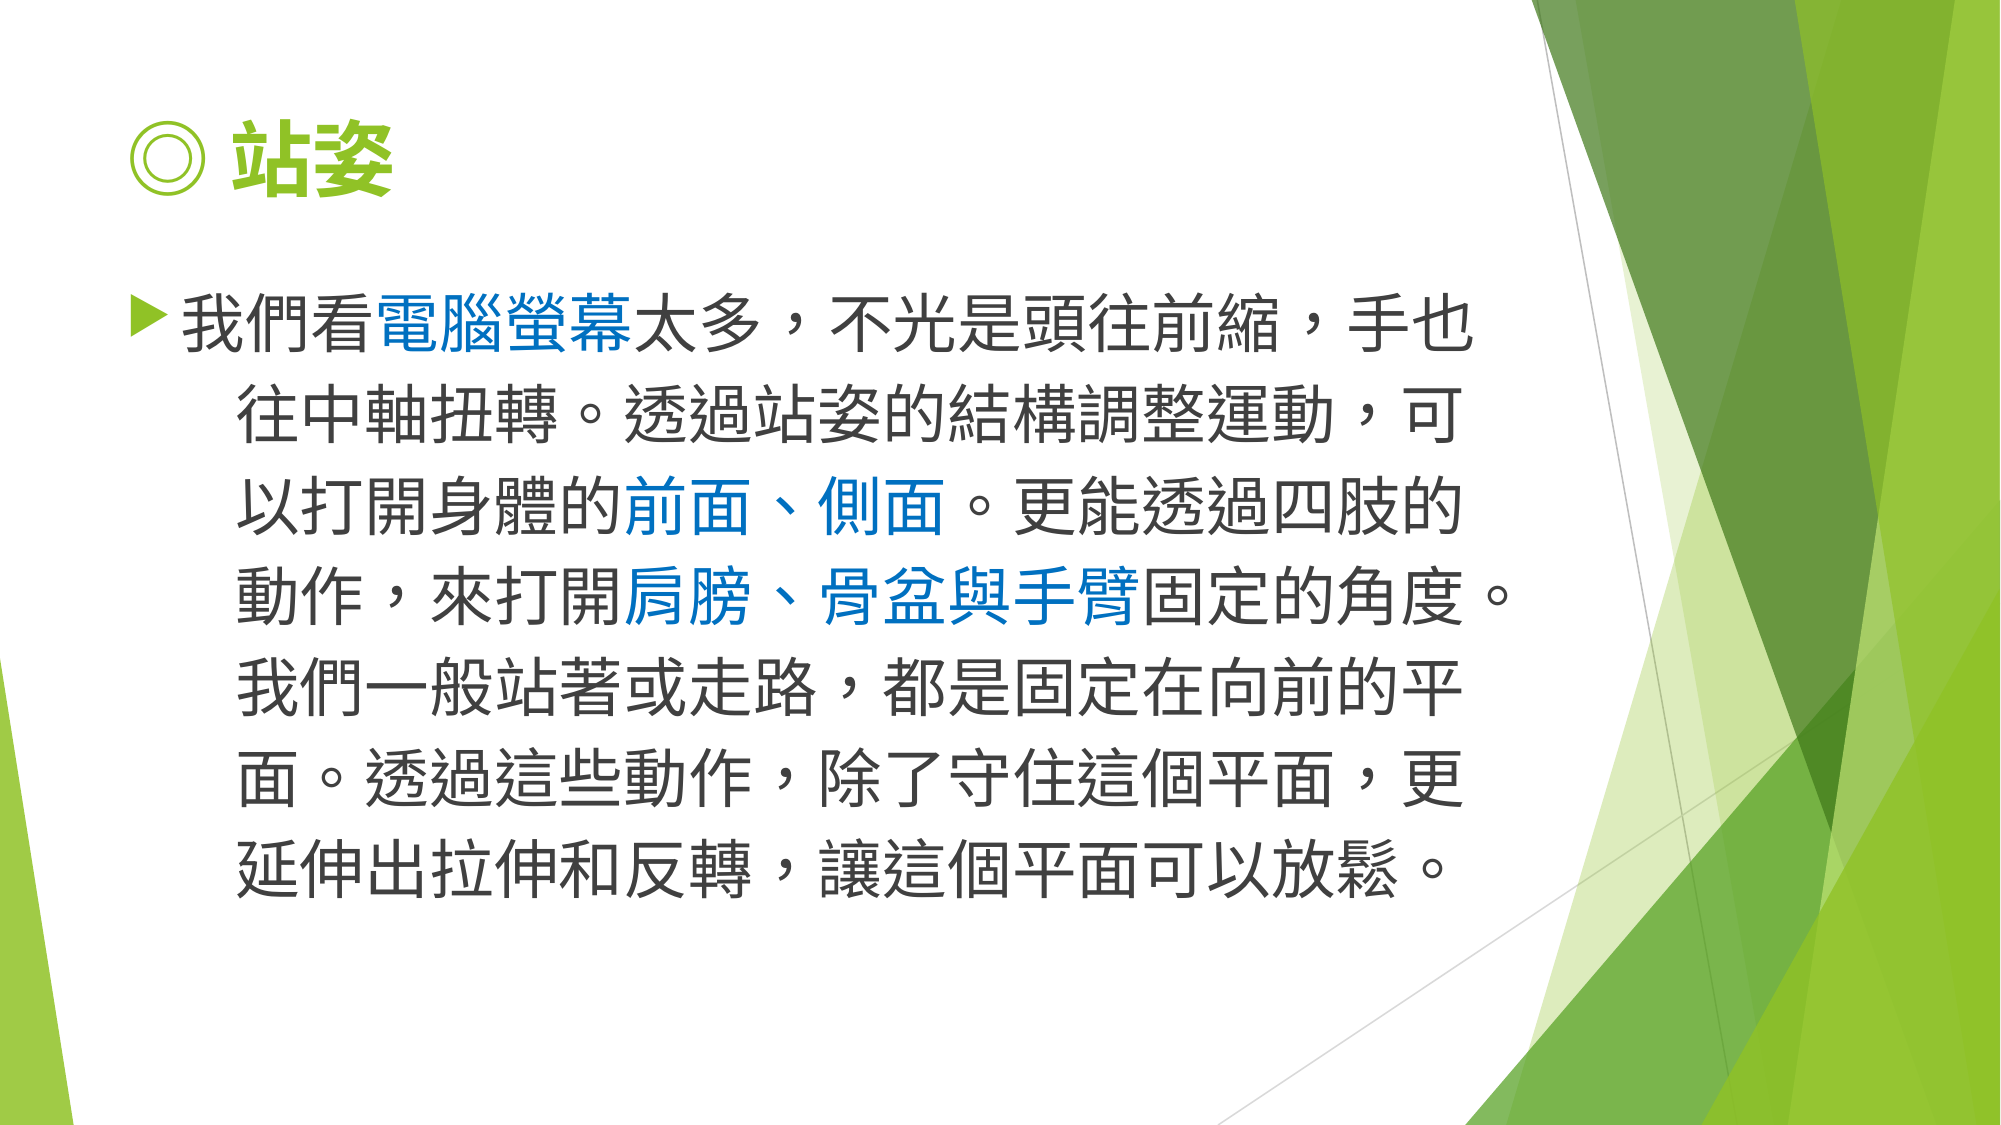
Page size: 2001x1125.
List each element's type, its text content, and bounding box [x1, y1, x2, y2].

list 我們看電腦螢幕太多，不光是頭往前縮，手也往中軸扭轉。透過站姿的結構調整運動，可以打開身體的前面、側面。更能透過四肢的動作，來打開肩膀、骨盆與手臂固定的角度。我們一般站著或走路，都是固定在向前的平面。透過這些動作，除了守住這個平面，更延伸出拉伸和反轉，讓這個平面可以放鬆。 [111, 262, 1522, 992]
title ◎站姿 [111, 99, 1522, 262]
